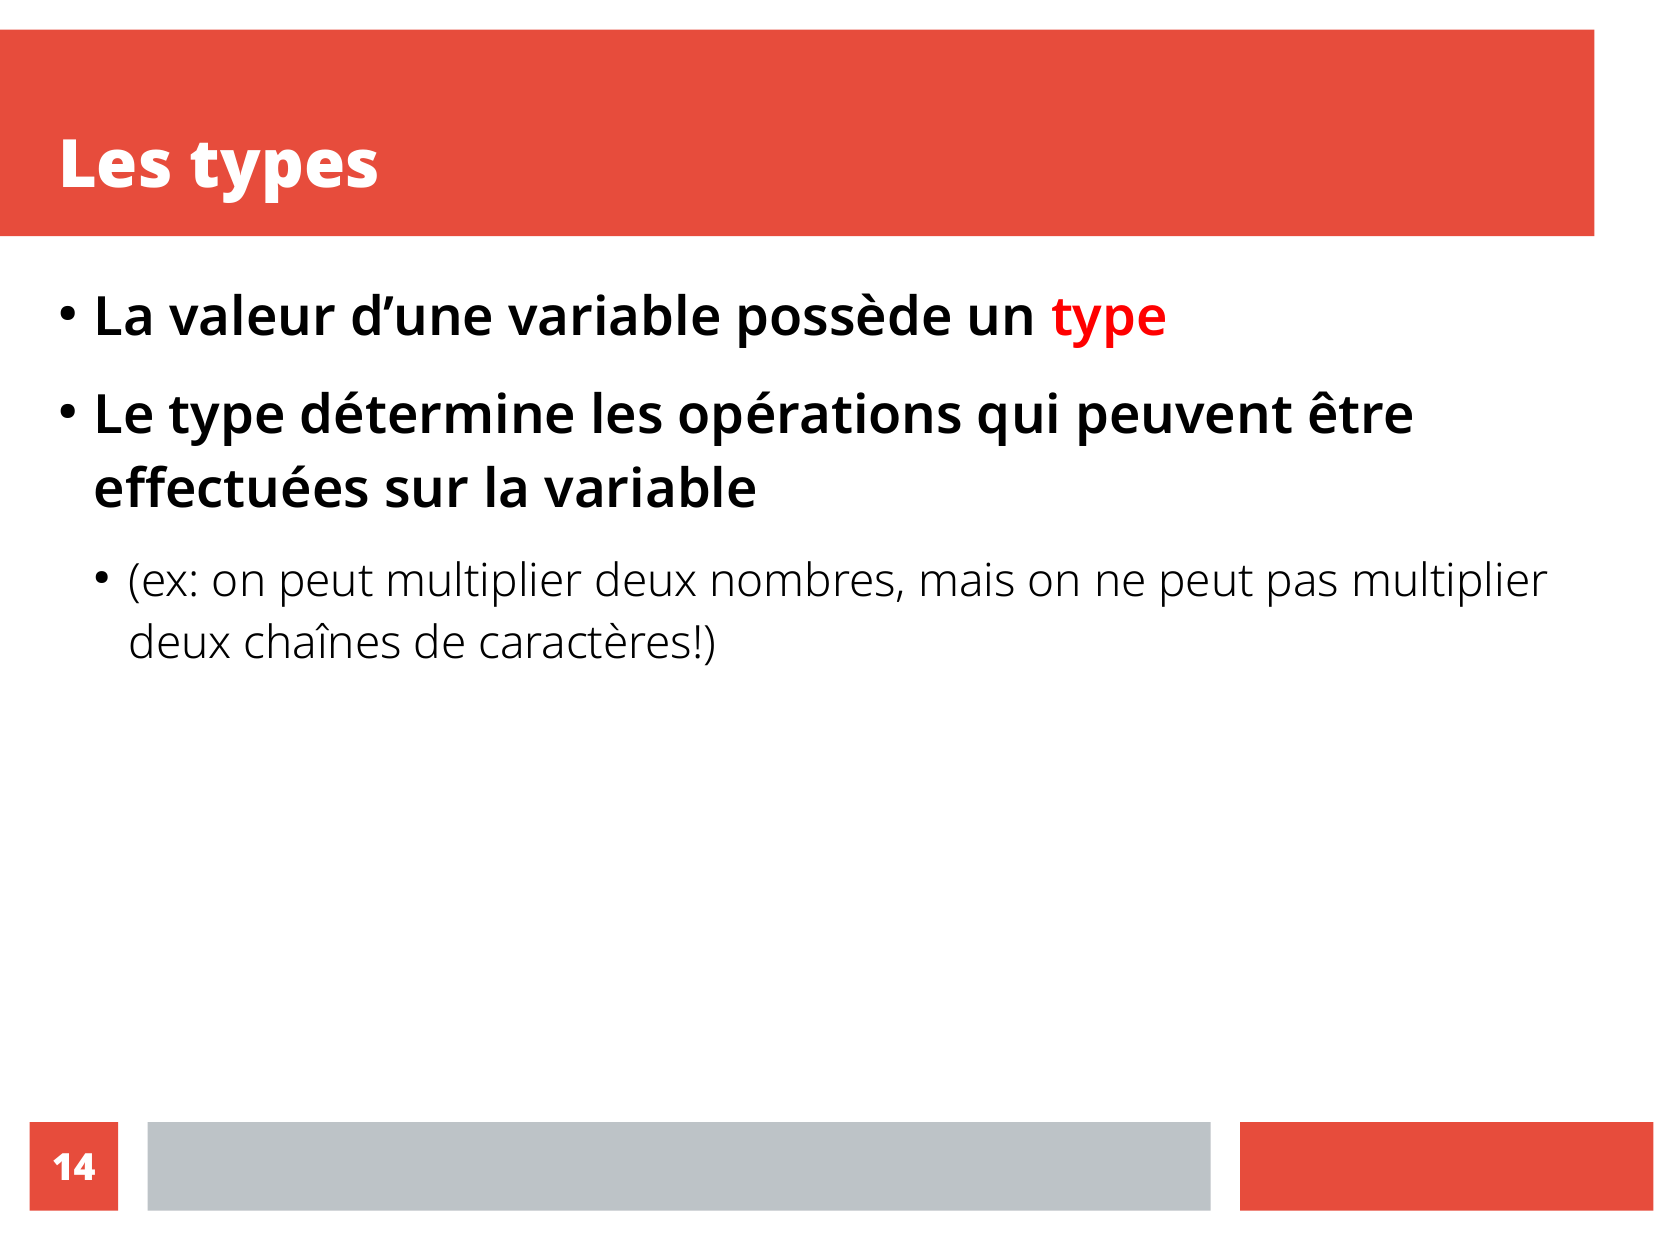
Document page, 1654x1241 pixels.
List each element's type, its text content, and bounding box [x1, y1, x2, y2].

title Les types [58, 59, 1594, 207]
list La valeur d’une variable possède un type Le type détermine les opérations qui peuvent être effectuées sur la variable (ex: on peut multiplier deux nombres, mais on ne peut pas multiplier deux chaînes de caractères!) [58, 277, 1564, 815]
